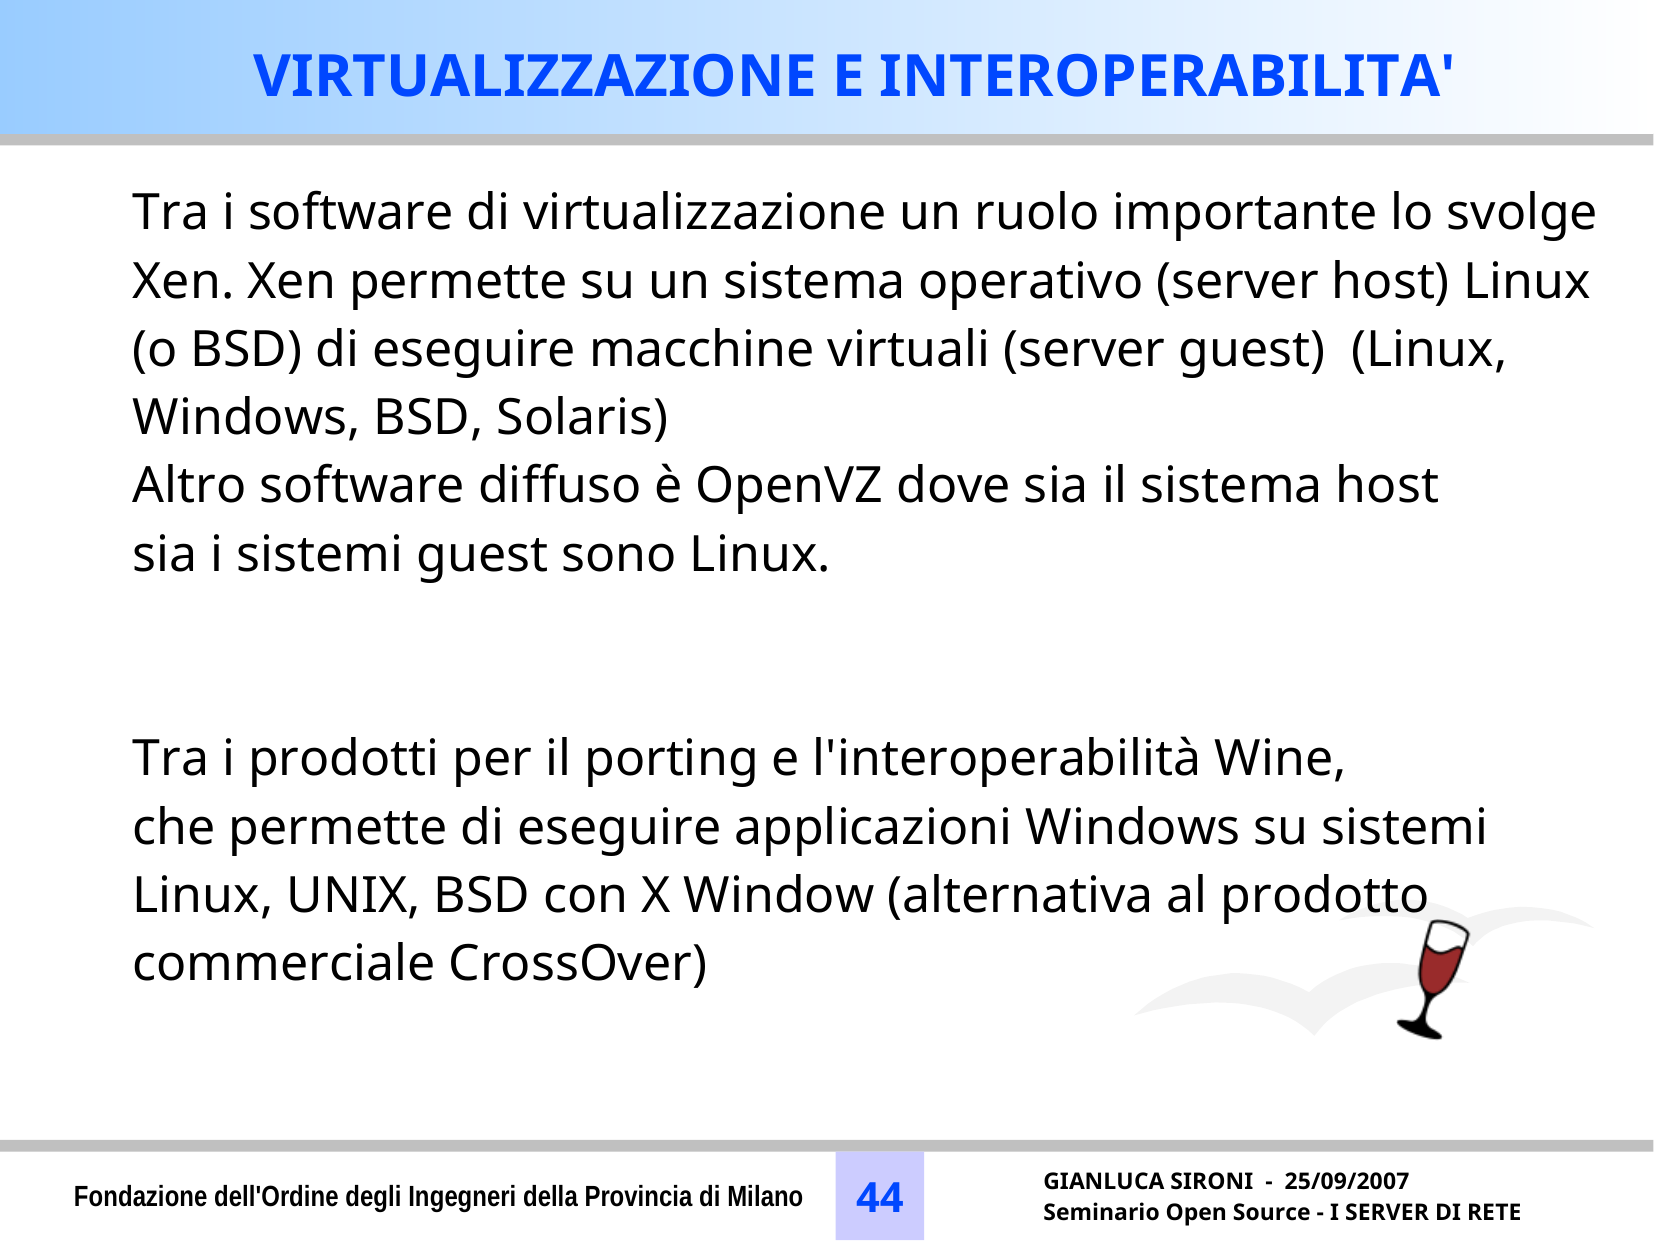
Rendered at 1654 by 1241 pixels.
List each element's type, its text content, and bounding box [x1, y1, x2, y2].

title VIRTUALIZZAZIONE E INTEROPERABILITA' [85, 0, 1654, 148]
list Tra i software di virtualizzazione un ruolo importante lo svolge Xen. Xen permette su un sistema operativo (server host) Linux (o BSD) di eseguire macchine virtuali (server guest) (Linux, Windows, BSD, Solaris) Altro software diffuso è OpenVZ dove sia il sistema host sia i sistemi guest sono Linux. Tra i prodotti per il porting e l'interoperabilità Wine, che permette di eseguire applicazioni Windows su sistemi Linux, UNIX, BSD con X Window (alternativa al prodotto commerciale CrossOver) [111, 176, 1635, 1114]
picture [1396, 919, 1472, 1041]
